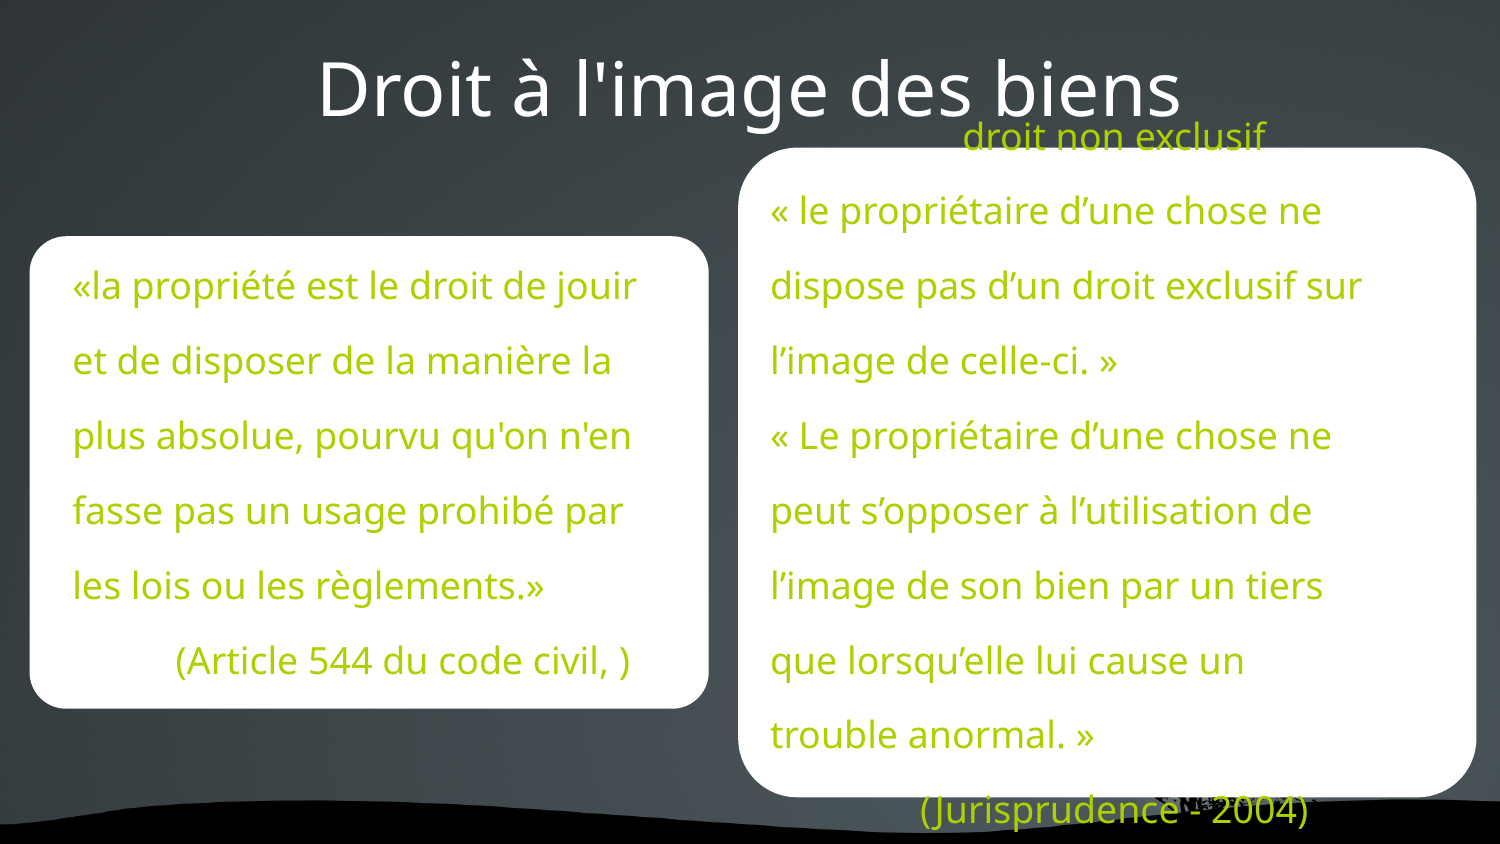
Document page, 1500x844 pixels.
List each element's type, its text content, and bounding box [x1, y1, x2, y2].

text_box «la propriété est le droit de jouir et de disposer de la manière la plus absolue, pourvu qu'on n'en fasse pas un usage prohibé par les lois ou les règlements.» (Article 544 du code civil, ) [29, 236, 709, 709]
text_box Droit à l'image des biens [75, 33, 1425, 175]
picture [0, 0, 1500, 844]
text_box droit non exclusif « le propriétaire d’une chose ne dispose pas d’un droit exclusif sur l’image de celle-ci. » « Le propriétaire d’une chose ne peut s’opposer à l’utilisation de l’image de son bien par un tiers que lorsqu’elle lui cause un trouble anormal. » (Jurisprudence - 2004) [738, 147, 1477, 798]
